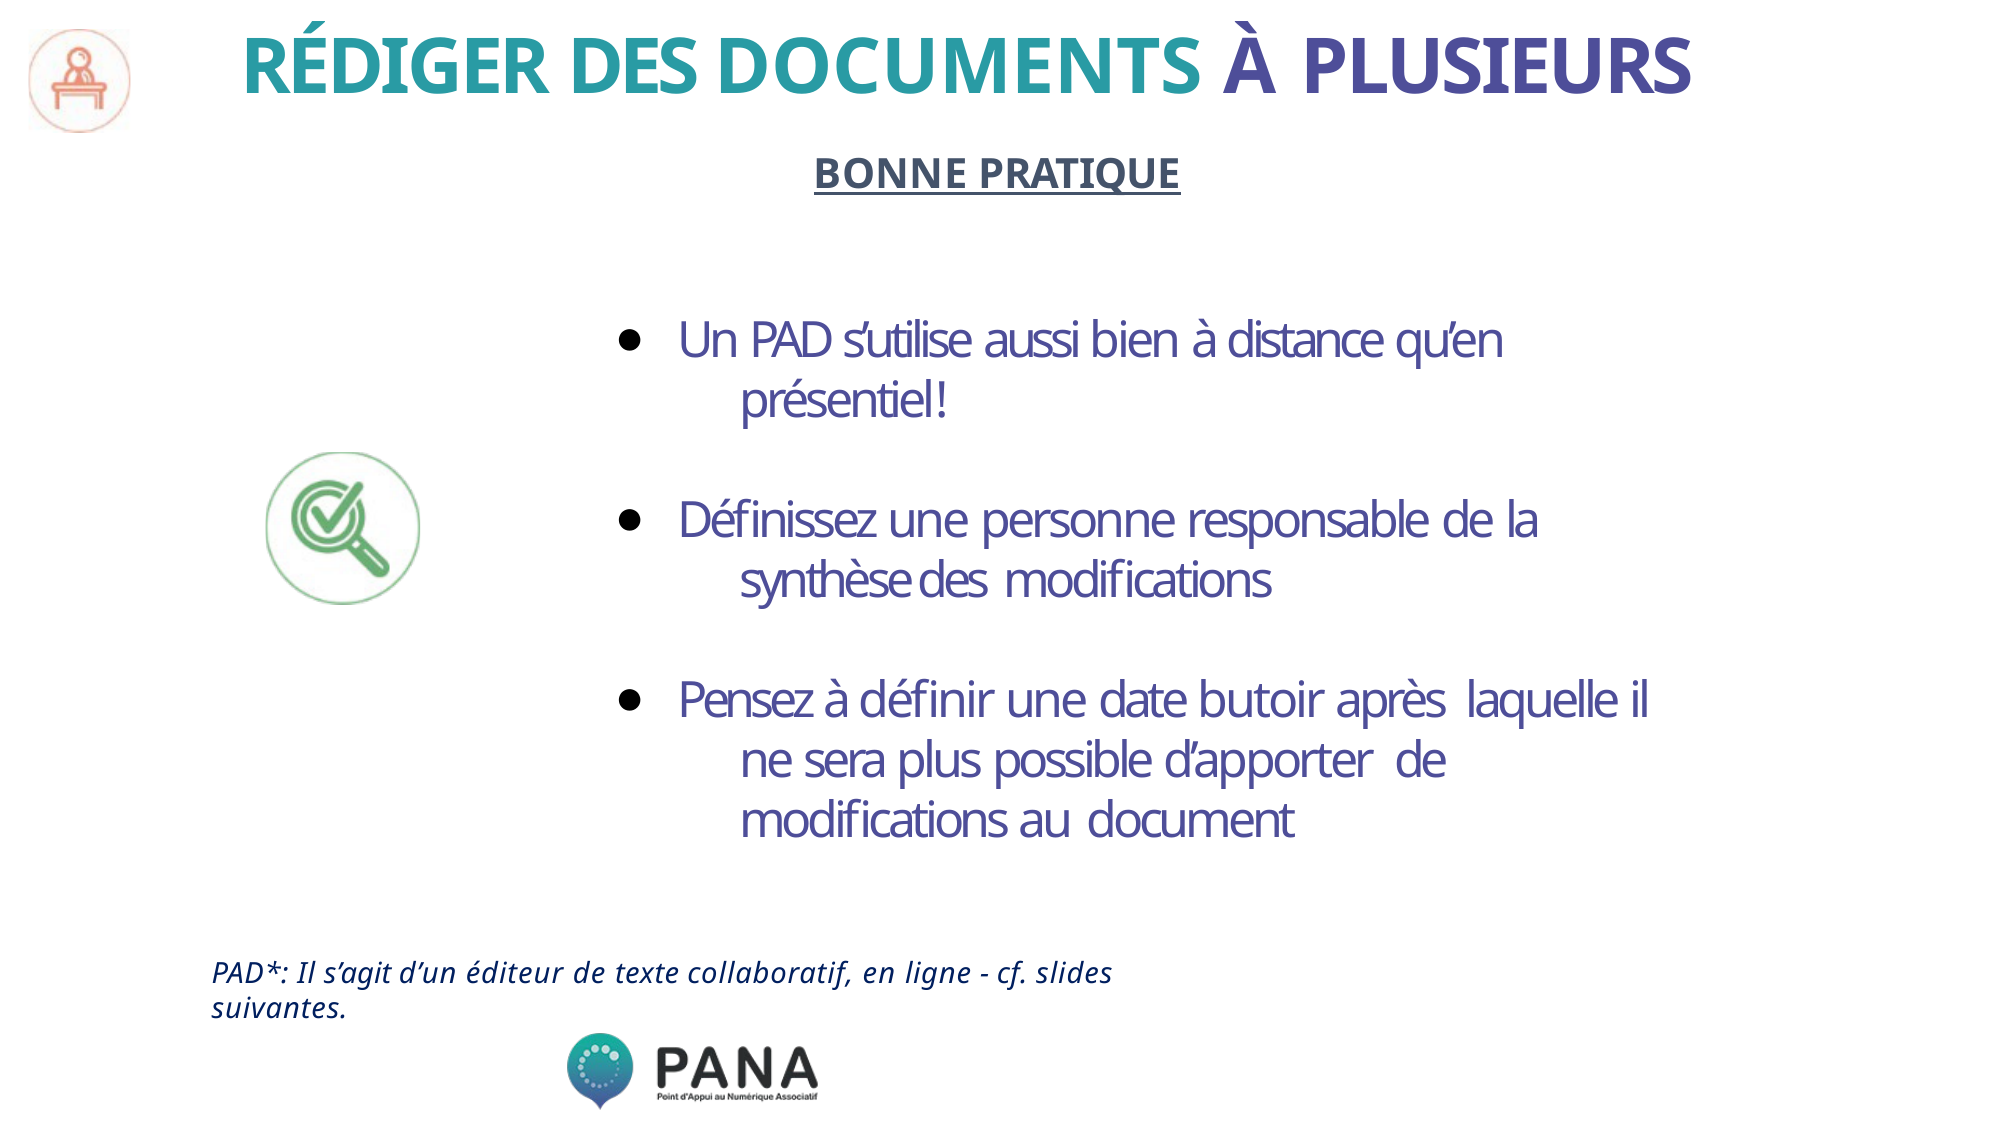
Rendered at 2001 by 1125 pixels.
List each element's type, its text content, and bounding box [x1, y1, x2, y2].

text_box BONNE PRATIQUE Un PAD s’utilise aussi bien à distance qu’en présentiel! Définissez une personne responsable de la synthèse des modifications Pensez à définir une date butoir après laquelle il ne sera plus possible d’apporter de modifications au document [610, 144, 1679, 796]
title RÉDIGER DES DOCUMENTS À PLUSIEURS [237, 13, 1763, 111]
text_box PAD*: Il s’agit d’un éditeur de texte collaboratif, en ligne - cf. slides suivantes. [209, 952, 1191, 1025]
text_box [29, 30, 130, 133]
text_box [266, 452, 420, 604]
